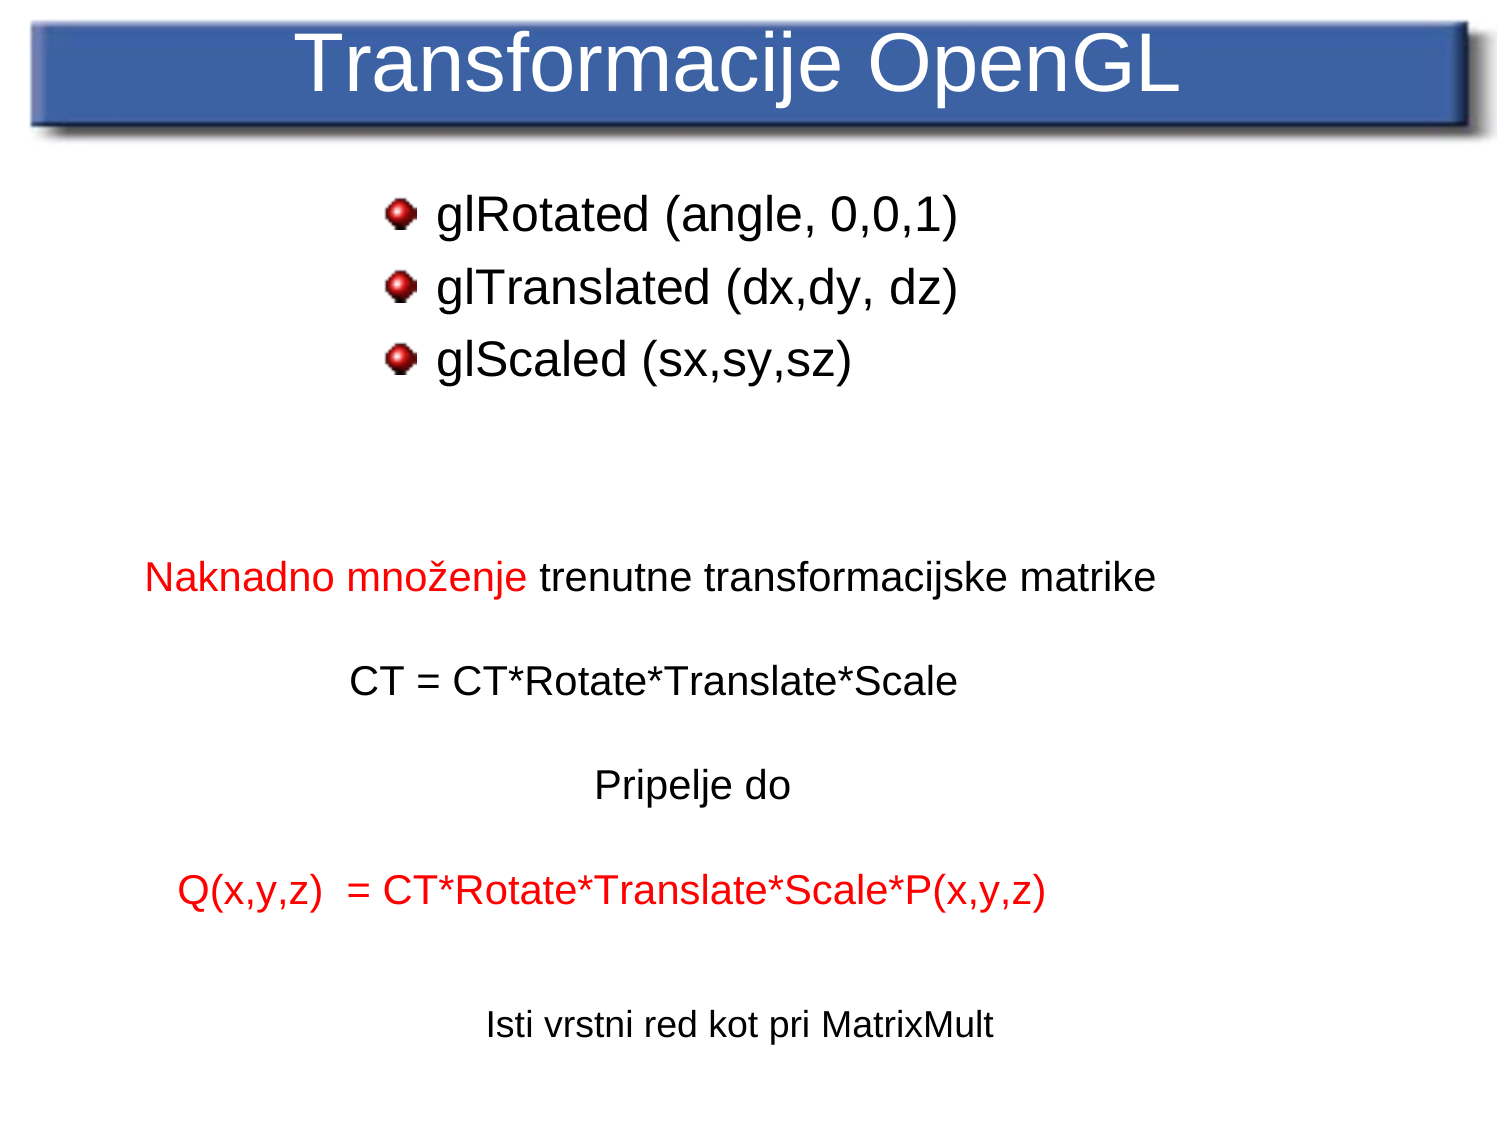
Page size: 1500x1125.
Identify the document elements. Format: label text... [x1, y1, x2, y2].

text_box Naknadno množenje trenutne transformacijske matrike [129, 542, 1173, 608]
text_box CT = CT*Rotate*Translate*Scale [334, 646, 974, 712]
list glRotated (angle, 0,0,1) glTranslated (dx,dy, dz) glScaled (sx,sy,sz) [365, 173, 1188, 499]
text_box Q(x,y,z) = CT*Rotate*Translate*Scale*P(x,y,z) [162, 854, 1062, 921]
picture [29, 18, 1497, 146]
title Transformacije OpenGL [100, 0, 1376, 116]
text_box Pripelje do [579, 750, 807, 816]
text_box Isti vrstni red kot pri MatrixMult [470, 992, 1009, 1054]
